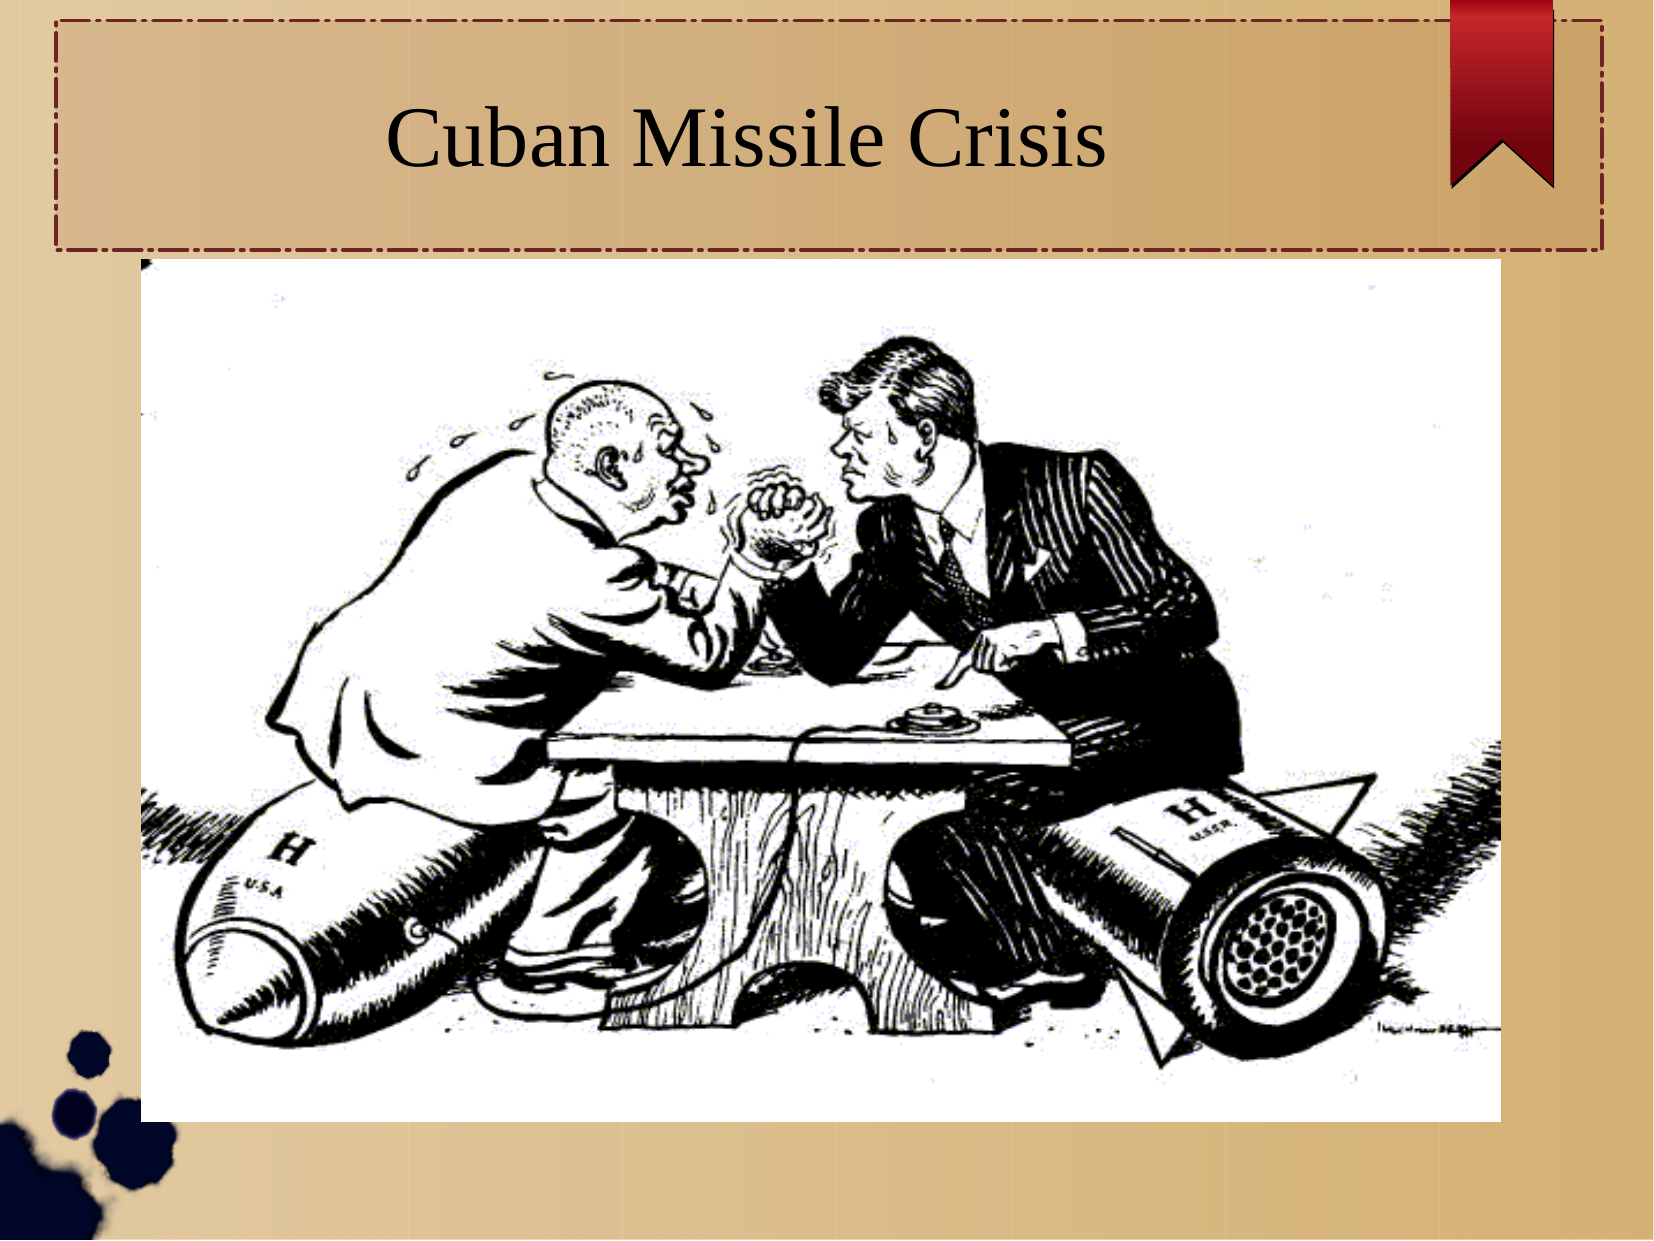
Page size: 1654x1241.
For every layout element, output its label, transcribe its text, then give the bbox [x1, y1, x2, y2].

title Cuban Missile Crisis [82, 47, 1412, 229]
picture [141, 259, 1501, 1123]
